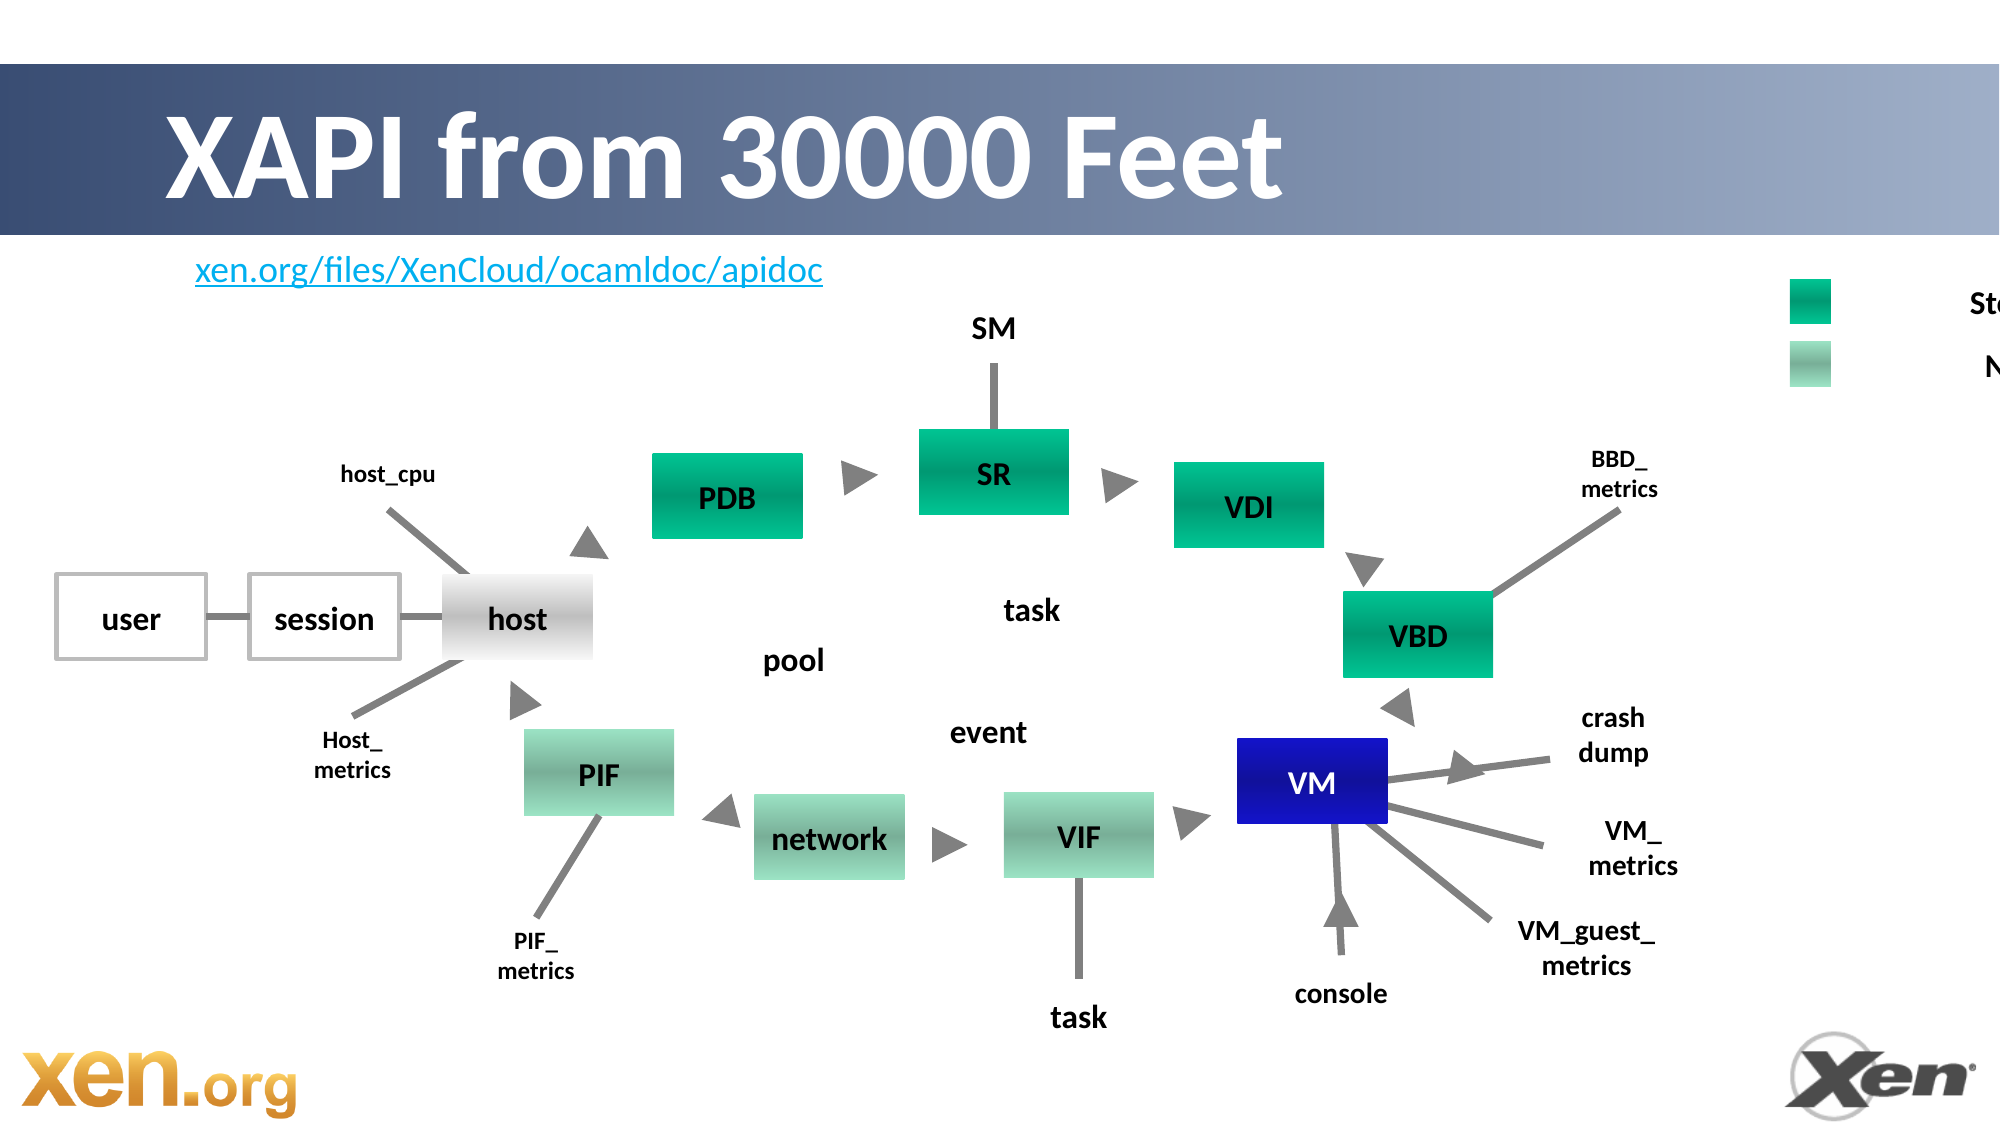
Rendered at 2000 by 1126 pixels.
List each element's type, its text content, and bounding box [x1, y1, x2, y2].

text_box VDI [1174, 462, 1325, 548]
text_box VIF [1003, 792, 1154, 878]
text_box [1172, 806, 1212, 841]
text_box VM [1237, 738, 1388, 824]
text_box Storage [1789, 279, 1831, 324]
text_box PIF [524, 729, 675, 816]
text_box [509, 680, 542, 721]
text_box VBD [1343, 591, 1494, 678]
text_box session [249, 574, 400, 660]
text_box host [442, 574, 593, 660]
text_box [701, 793, 741, 828]
text_box [1379, 687, 1415, 728]
text_box [1101, 468, 1139, 504]
table_cell Dom0 OS: CentOS, Debian, Fedora, NetBSD, OpenSuse, RHEL 5.x, Solaris 11, … [1779, 1030, 1989, 1126]
text_box [1323, 891, 1359, 927]
title XAPI from 30000 Feet [150, 54, 1850, 243]
text_box [1447, 749, 1486, 785]
text_box xen.org/files/XenCloud/ocamldoc/apidoc [180, 237, 838, 298]
picture [19, 1051, 303, 1123]
text_box network [754, 794, 905, 880]
text_box user [56, 574, 207, 660]
text_box SR [919, 429, 1069, 515]
text_box Network [1789, 341, 1831, 387]
text_box [932, 827, 968, 863]
text_box [1345, 552, 1385, 588]
text_box PDB [652, 453, 803, 539]
text_box [569, 525, 609, 560]
text_box [841, 460, 879, 496]
